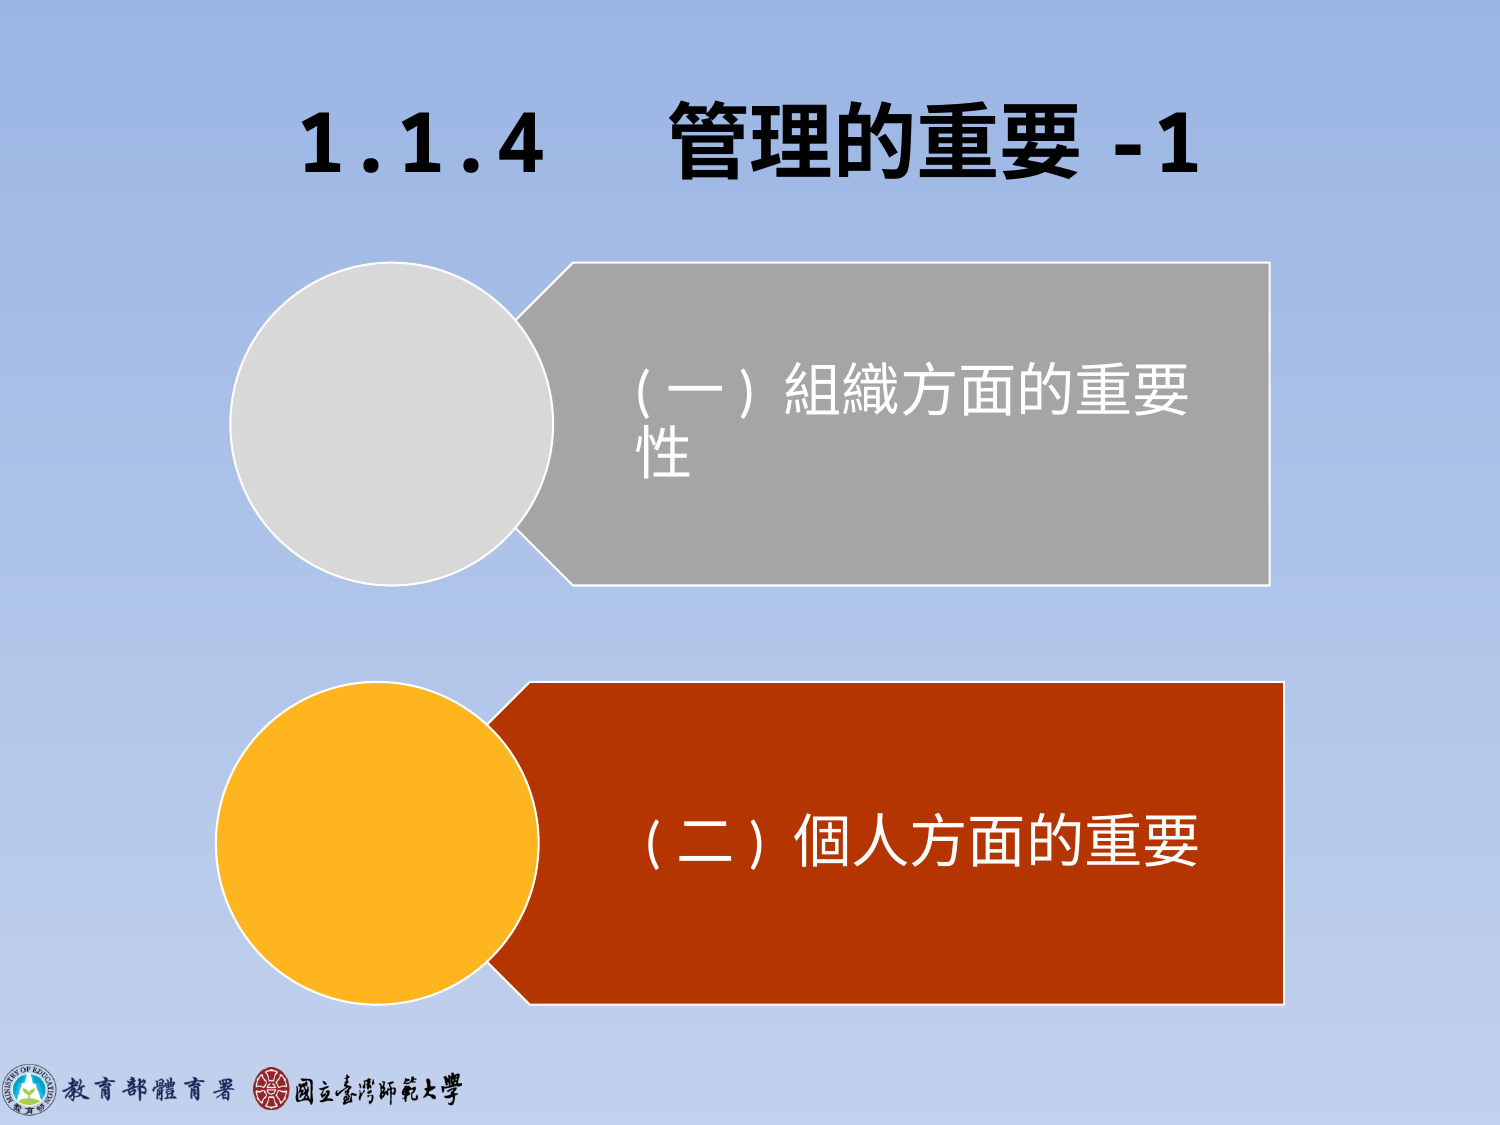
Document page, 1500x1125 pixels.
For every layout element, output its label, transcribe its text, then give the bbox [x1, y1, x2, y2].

title 1.1.4 管理的重要-1 [75, 45, 1426, 233]
text_box [230, 262, 554, 586]
text_box (二) 個人方面的重要 [487, 681, 1285, 1005]
text_box (一) 組織方面的重要性 [516, 262, 1270, 586]
text_box [215, 681, 539, 1005]
